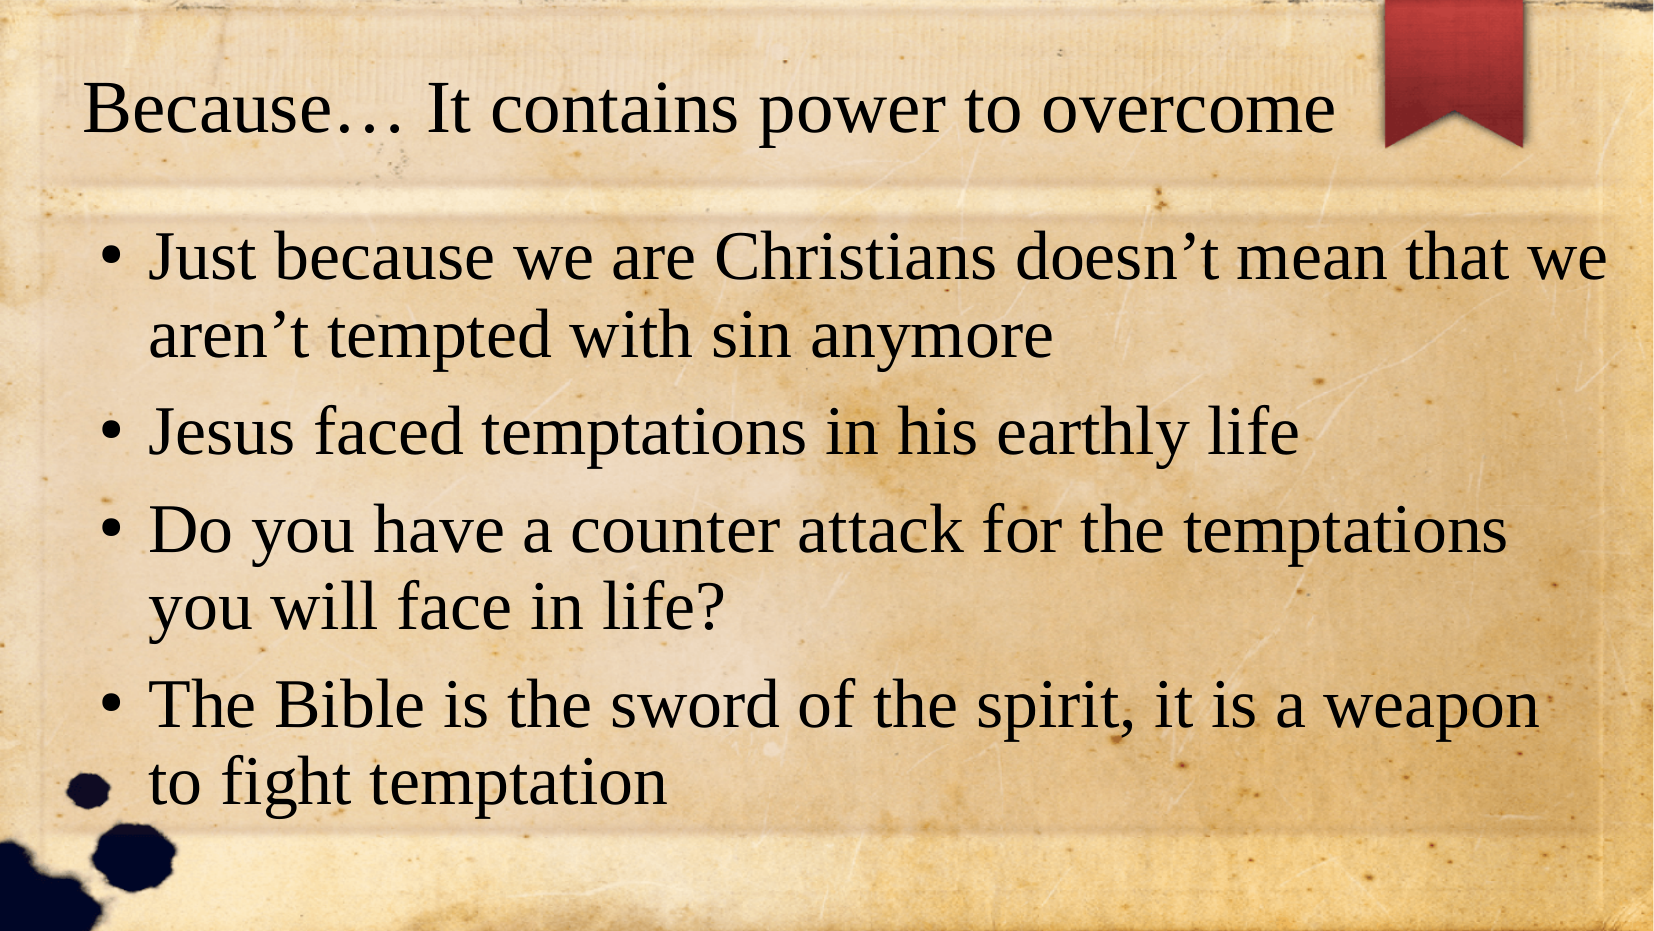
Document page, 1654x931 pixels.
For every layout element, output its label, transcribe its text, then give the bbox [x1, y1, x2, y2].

picture [0, 0, 1654, 931]
title Because… It contains power to overcome [82, 37, 1347, 178]
list Just because we are Christians doesn’t mean that we aren’t tempted with sin anymore Jesus faced temptations in his earthly life Do you have a counter attack for the temptations you will face in life? The Bible is the sword of the spirit, it is a weapon to fight temptation [82, 217, 1613, 826]
